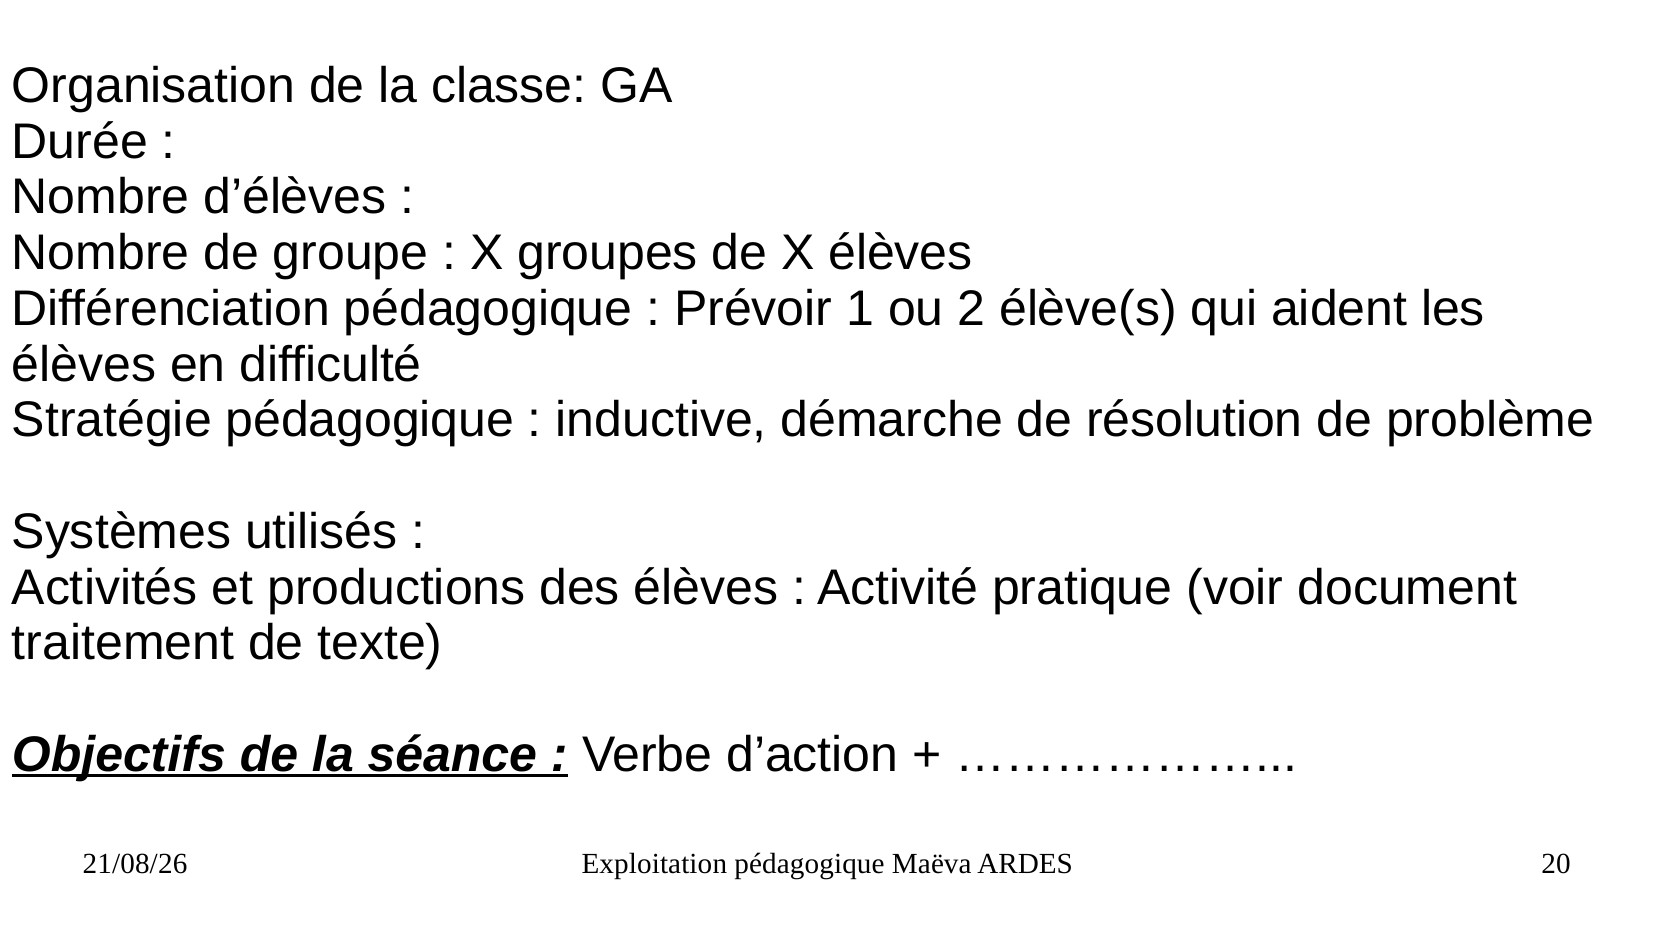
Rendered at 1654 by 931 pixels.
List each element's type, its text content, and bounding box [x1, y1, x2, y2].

title Organisation de la classe: GA Durée : Nombre d’élèves : Nombre de groupe : X groupes de X élèves Différenciation pédagogique : Prévoir 1 ou 2 élève(s) qui aident les élèves en difficulté Stratégie pédagogique : inductive, démarche de résolution de problème Systèmes utilisés : Activités et productions des élèves : Activité pratique (voir document traitement de texte) Objectifs de la séance : Verbe d’action + ………………... [11, 24, 1619, 931]
